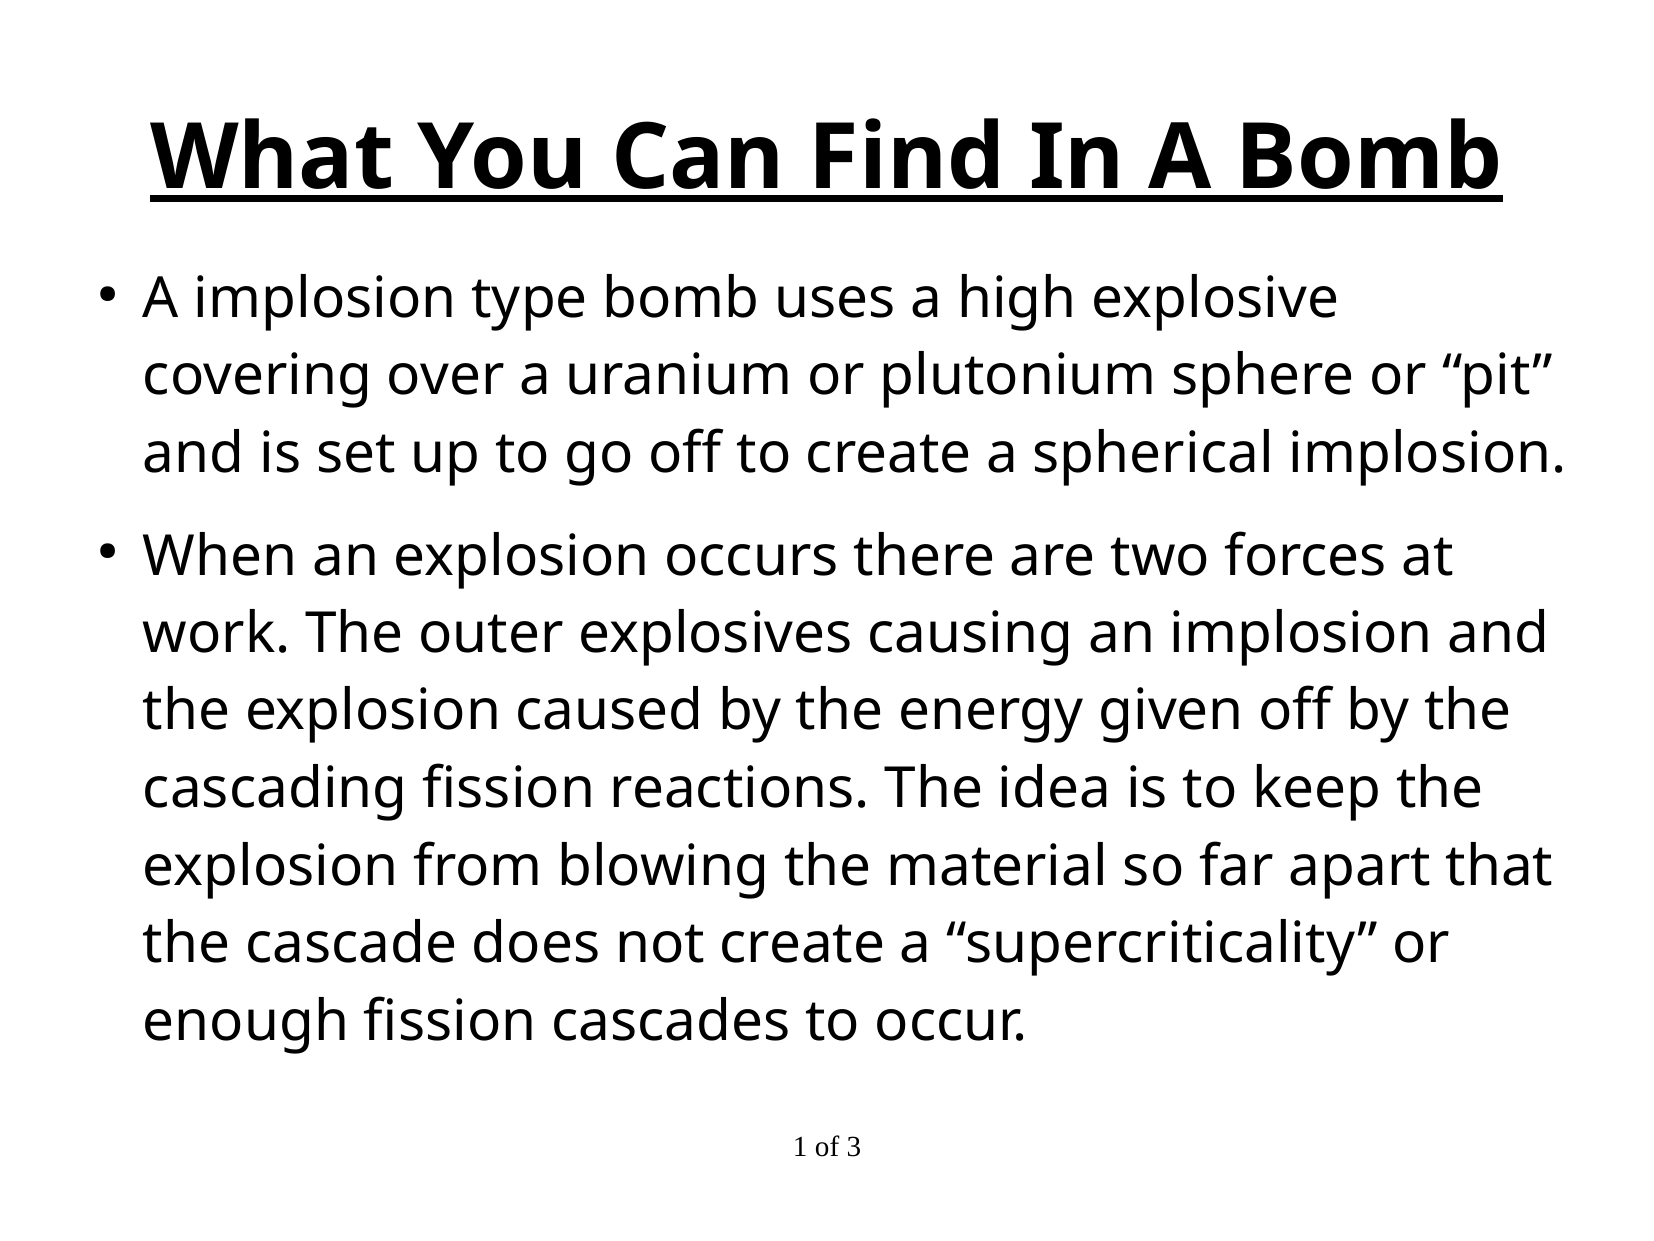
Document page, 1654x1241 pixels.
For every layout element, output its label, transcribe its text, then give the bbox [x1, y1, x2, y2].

title What You Can Find In A Bomb [82, 49, 1571, 256]
list A implosion type bomb uses a high explosive covering over a uranium or plutonium sphere or “pit” and is set up to go off to create a spherical implosion. When an explosion occurs there are two forces at work. The outer explosives causing an implosion and the explosion caused by the energy given off by the cascading fission reactions. The idea is to keep the explosion from blowing the material so far apart that the cascade does not create a “supercriticality” or enough fission cascades to occur. [82, 256, 1571, 1148]
